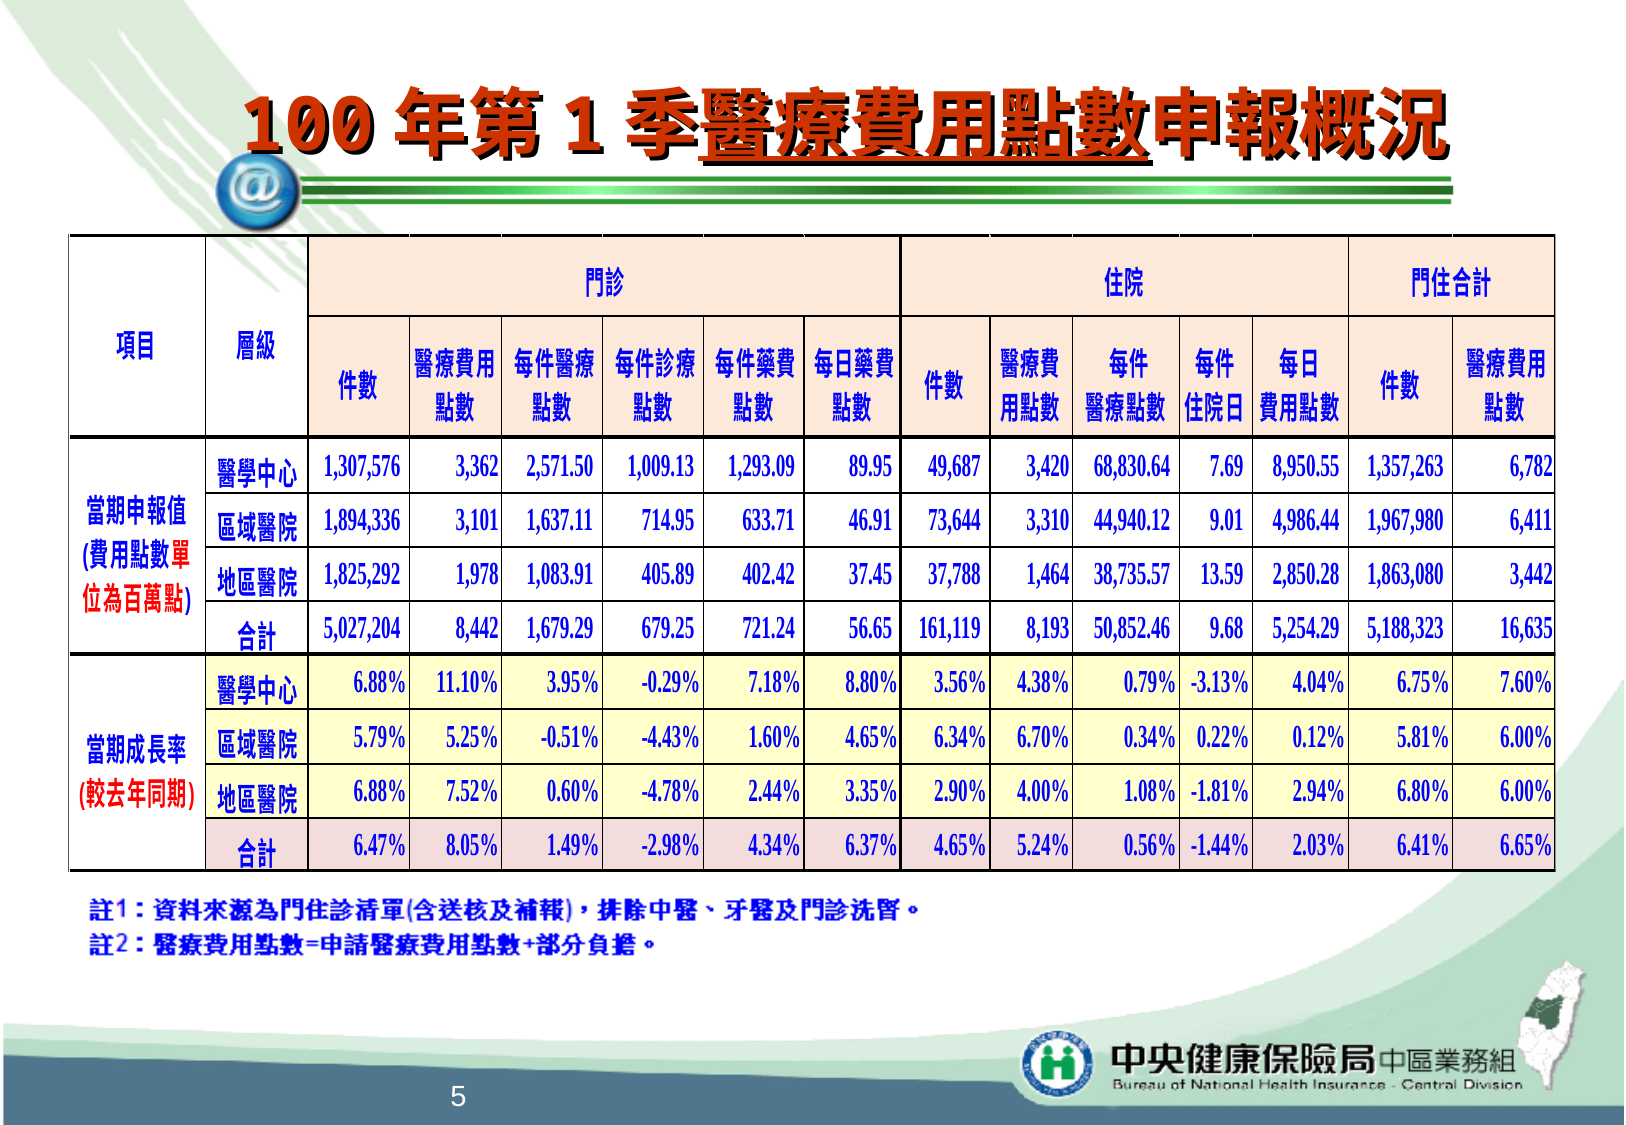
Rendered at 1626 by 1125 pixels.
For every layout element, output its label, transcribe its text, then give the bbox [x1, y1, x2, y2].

picture [68, 234, 1557, 874]
text_box [435, 1065, 815, 1125]
picture [85, 890, 1010, 961]
title 100年第1季醫療費用點數申報概況 [144, 35, 1544, 223]
